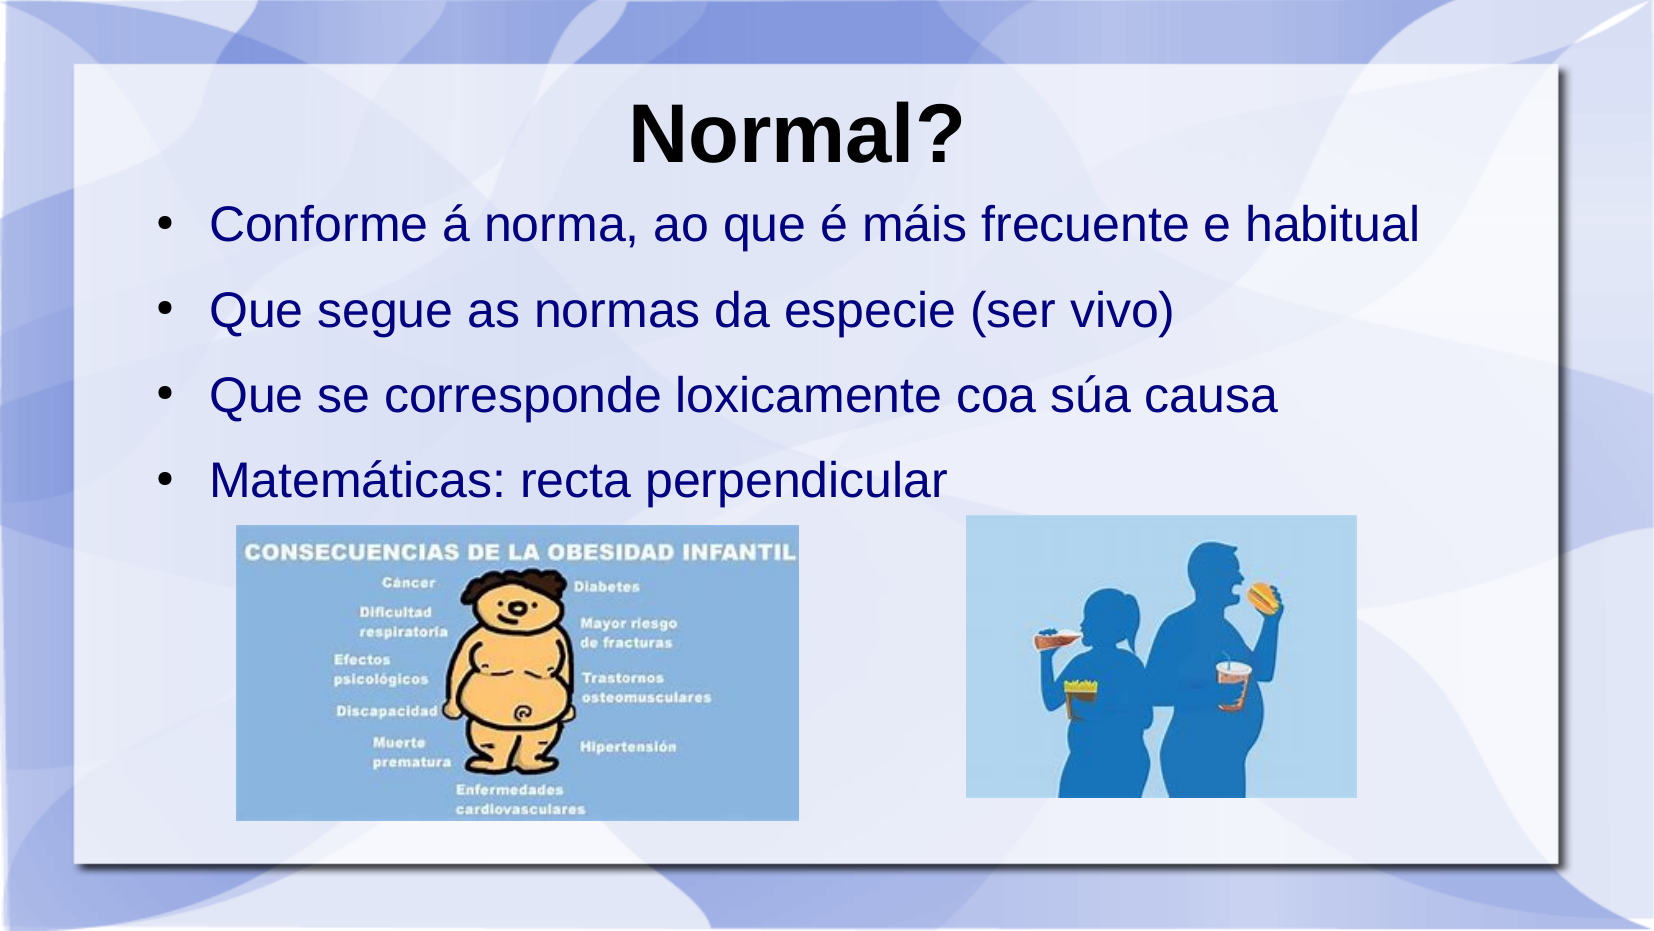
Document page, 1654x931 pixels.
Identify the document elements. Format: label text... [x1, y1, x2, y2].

title Normal? [82, 87, 1536, 181]
list Conforme á norma, ao que é máis frecuente e habitual Que segue as normas da especie (ser vivo) Que se corresponde loxicamente coa súa causa Matemáticas: recta perpendicular [138, 196, 1497, 821]
picture [0, 0, 1654, 931]
